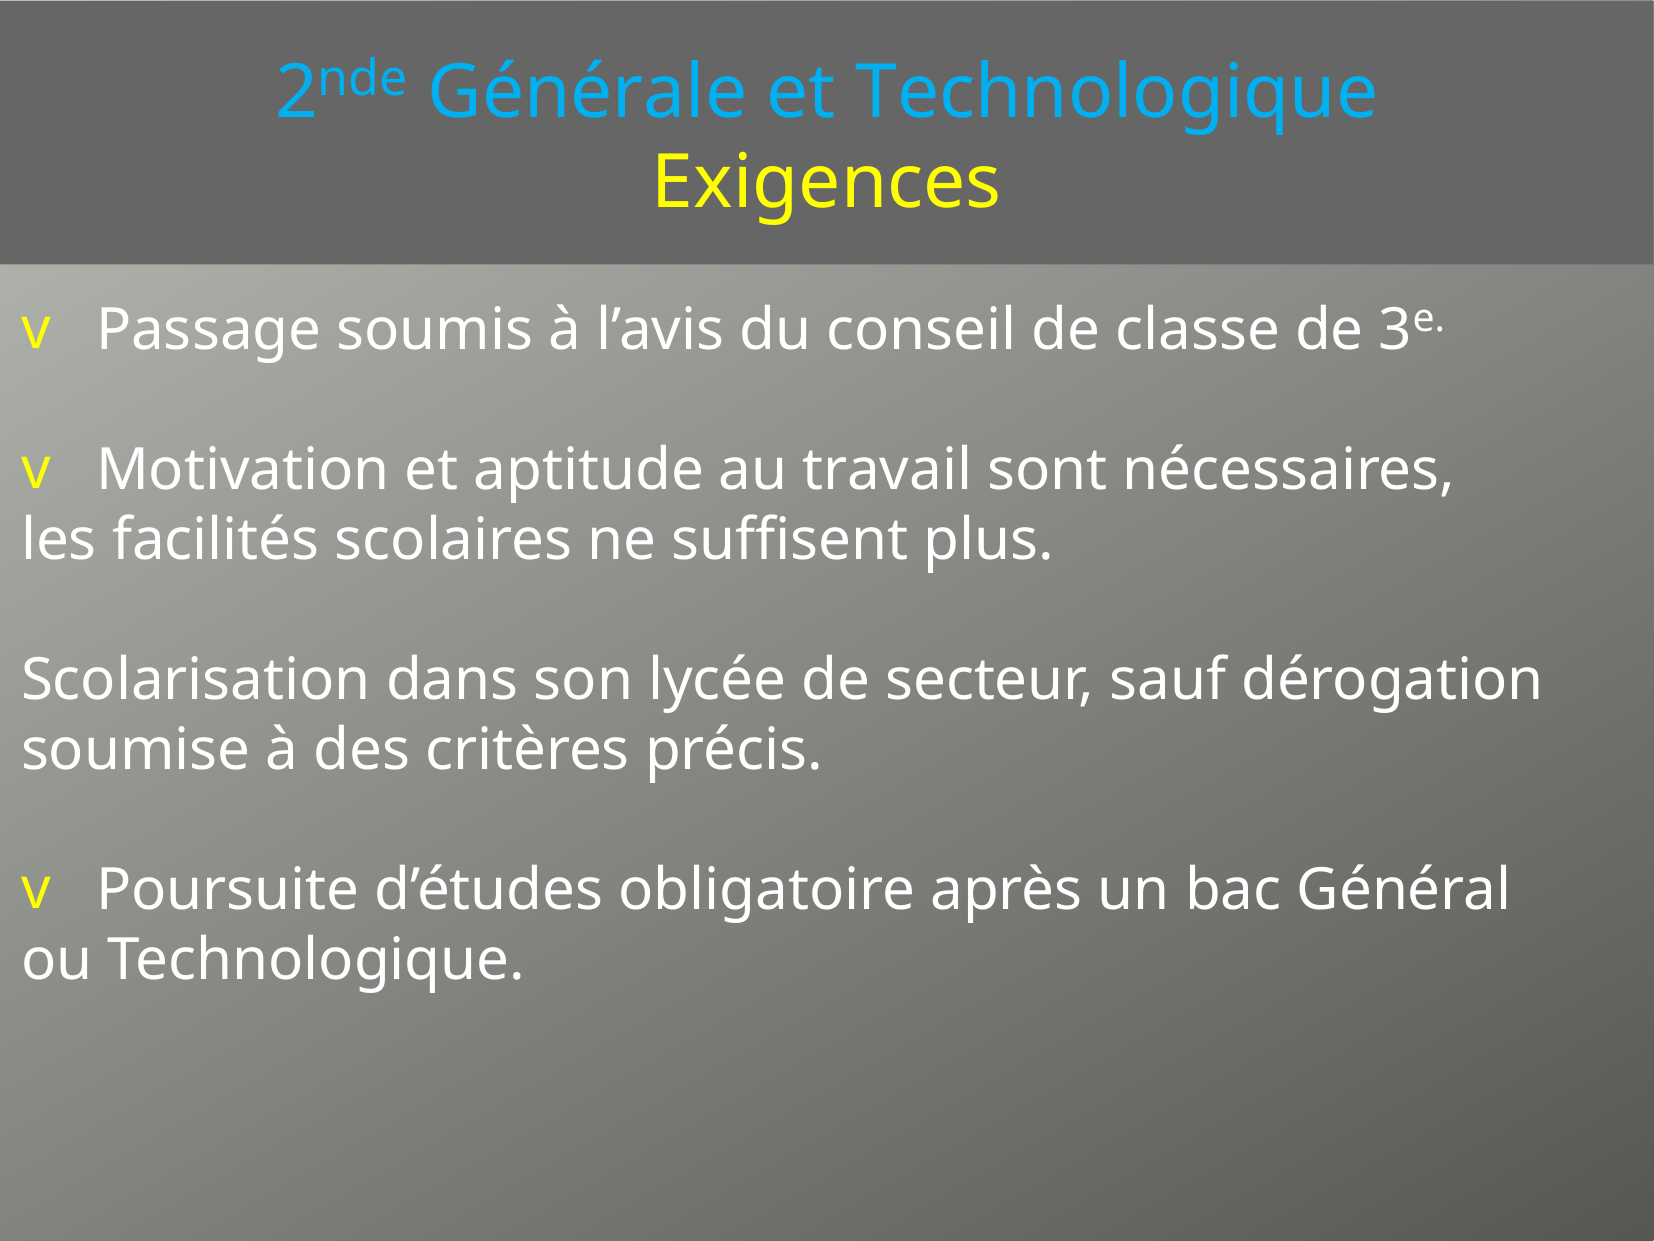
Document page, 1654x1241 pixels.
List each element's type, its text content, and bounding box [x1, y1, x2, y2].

text_box Passage soumis à l’avis du conseil de classe de 3e. Motivation et aptitude au travail sont nécessaires, les facilités scolaires ne suffisent plus. Scolarisation dans son lycée de secteur, sauf dérogation soumise à des critères précis. Poursuite d’études obligatoire après un bac Général ou Technologique. [6, 283, 1654, 1072]
text_box 2nde Générale et Technologique Exigences [0, 1, 1654, 265]
